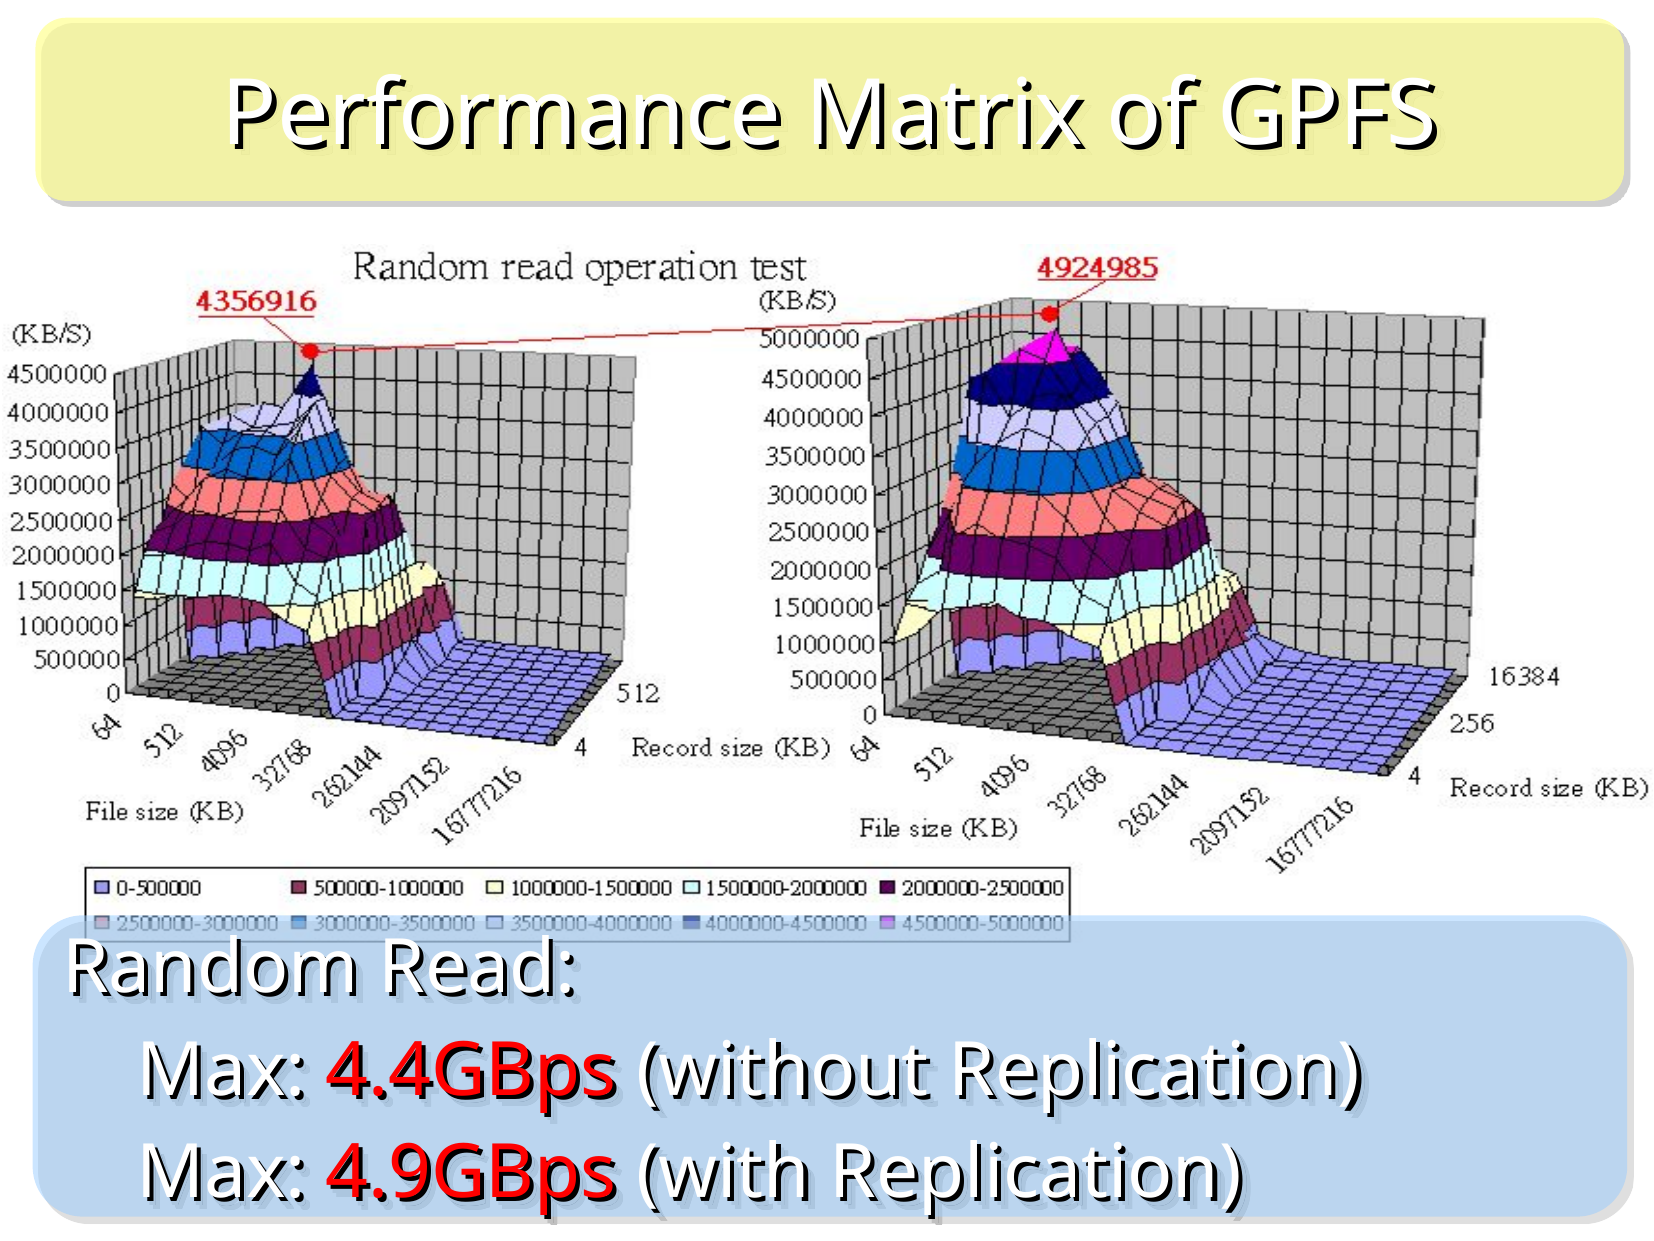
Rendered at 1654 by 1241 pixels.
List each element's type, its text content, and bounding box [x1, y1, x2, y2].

text_box Random Read: Max: 4.4GBps (without Replication) Max: 4.9GBps (with Replication) [32, 915, 1628, 1217]
picture [2, 244, 1654, 959]
text_box Performance Matrix of GPFS [35, 17, 1625, 201]
